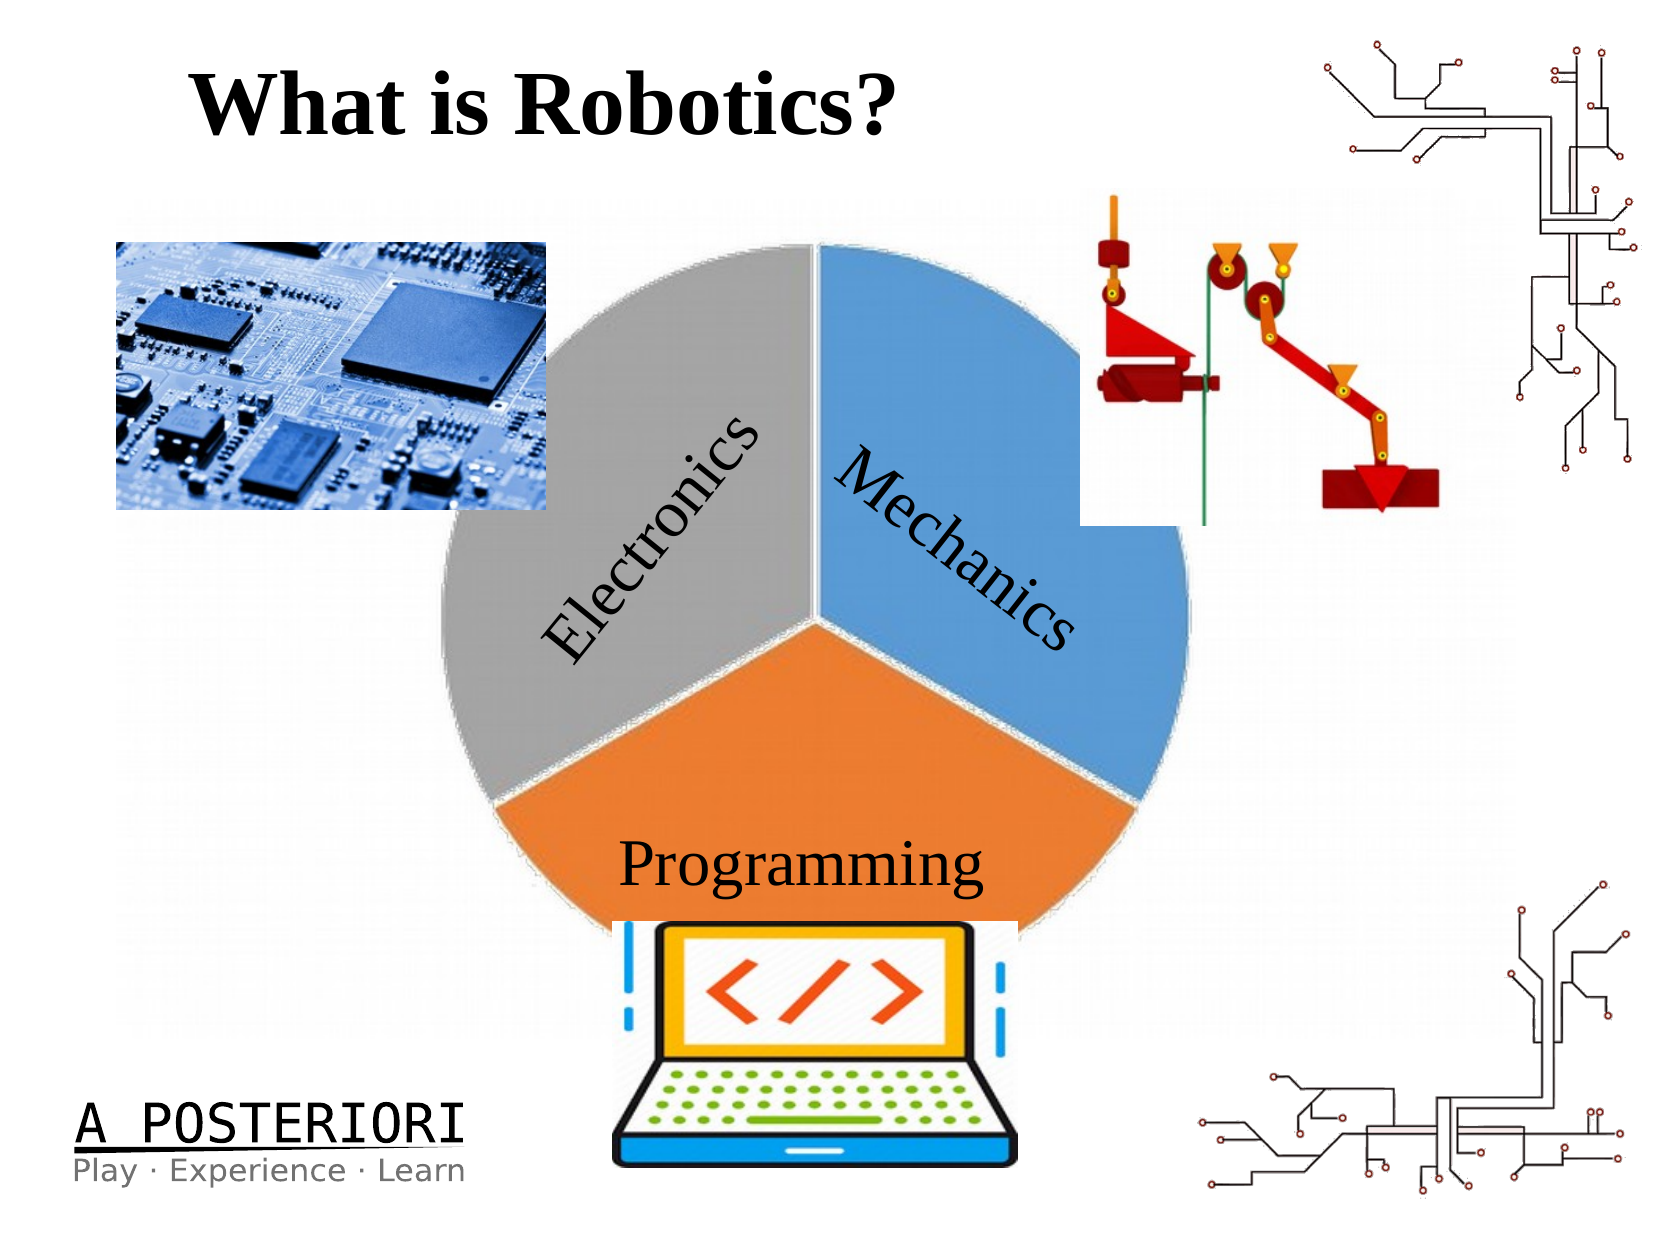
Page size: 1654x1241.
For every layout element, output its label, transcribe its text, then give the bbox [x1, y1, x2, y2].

subtitle Electronics [469, 338, 783, 677]
picture [73, 1101, 466, 1189]
text_box Programming [618, 751, 994, 900]
text_box Mechanics [823, 371, 1163, 684]
title What is Robotics? [11, 14, 1077, 192]
picture [116, 35, 1643, 1201]
